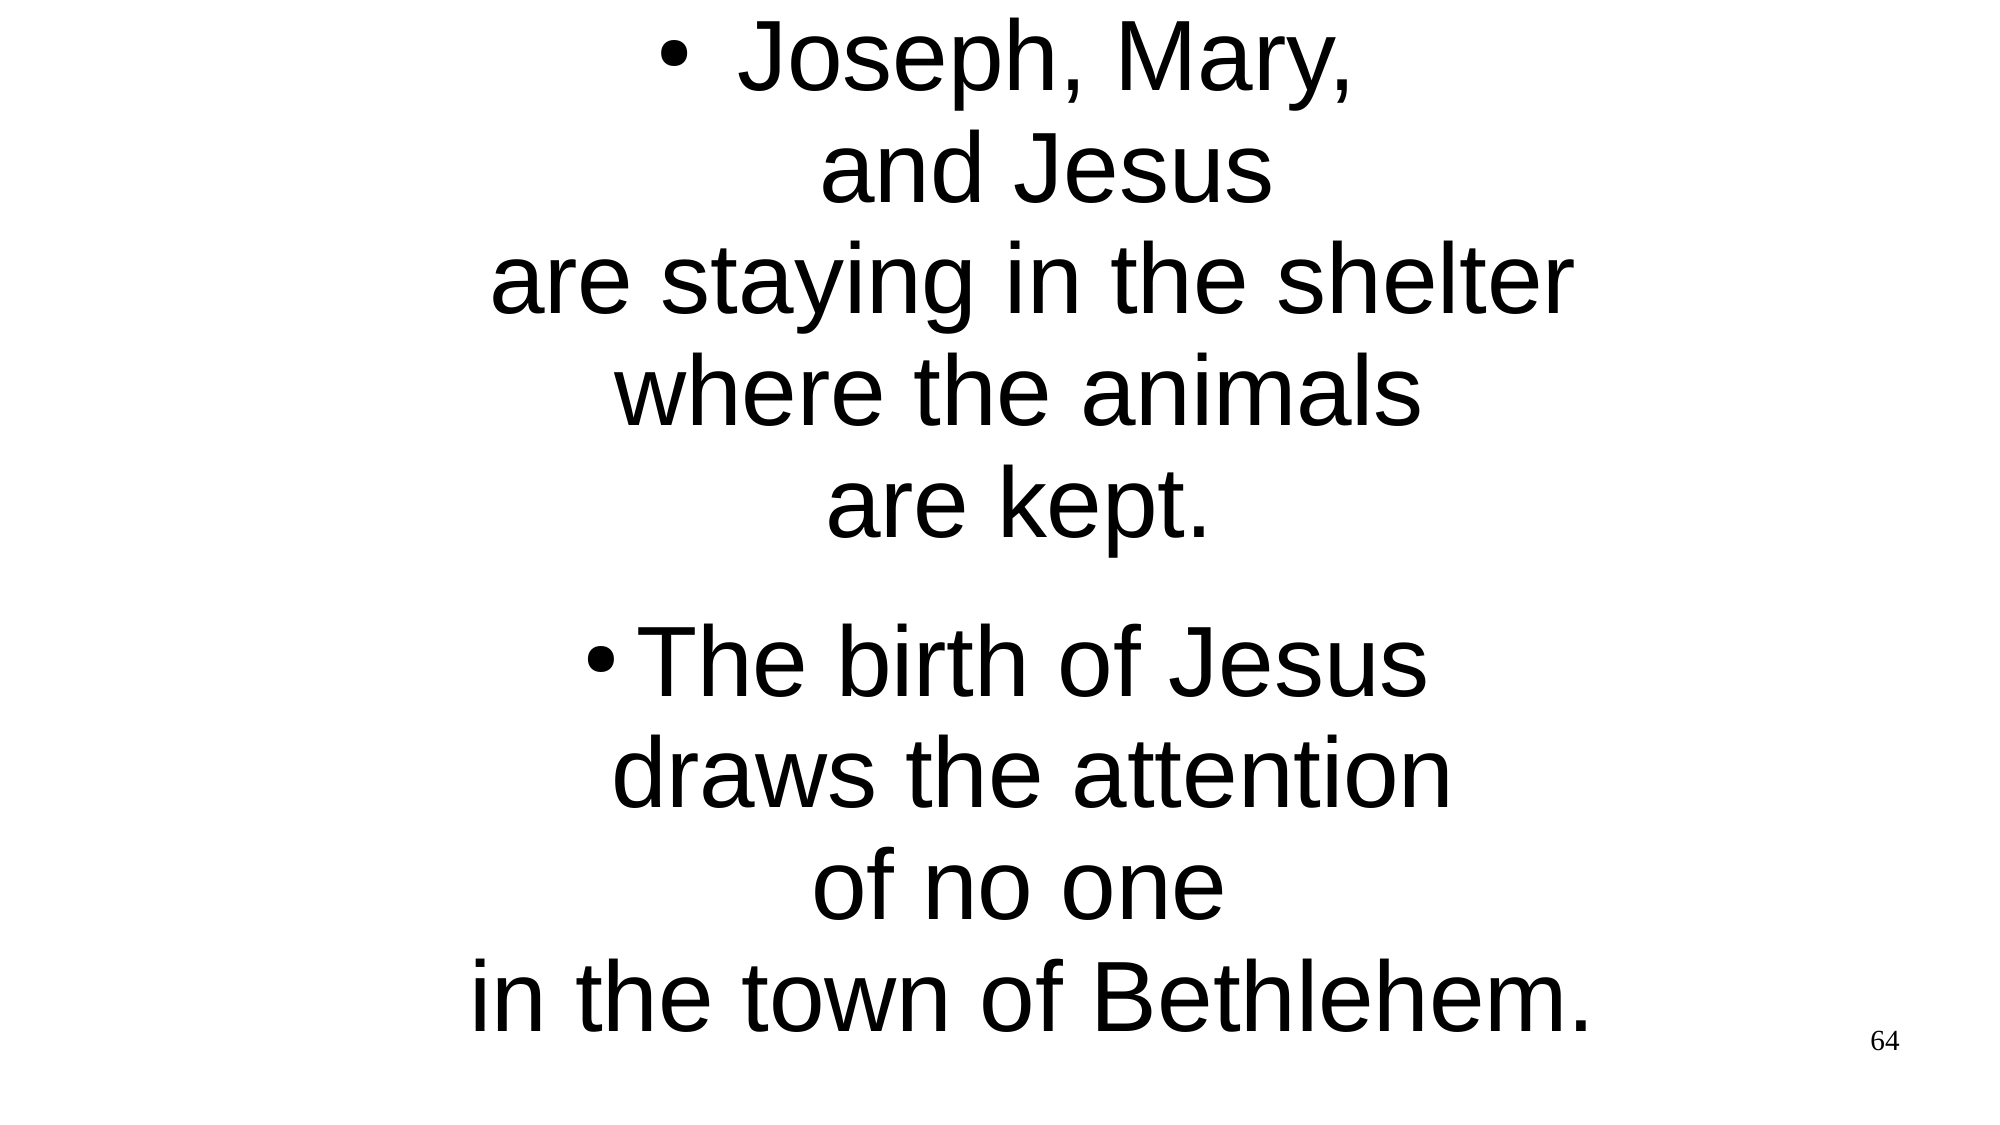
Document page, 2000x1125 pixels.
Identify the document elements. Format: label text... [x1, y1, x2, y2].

list Joseph, Mary, and Jesus are staying in the shelter where the animals are kept. The birth of Jesus draws the attention of no one in the town of Bethlehem. [0, 0, 1996, 1123]
